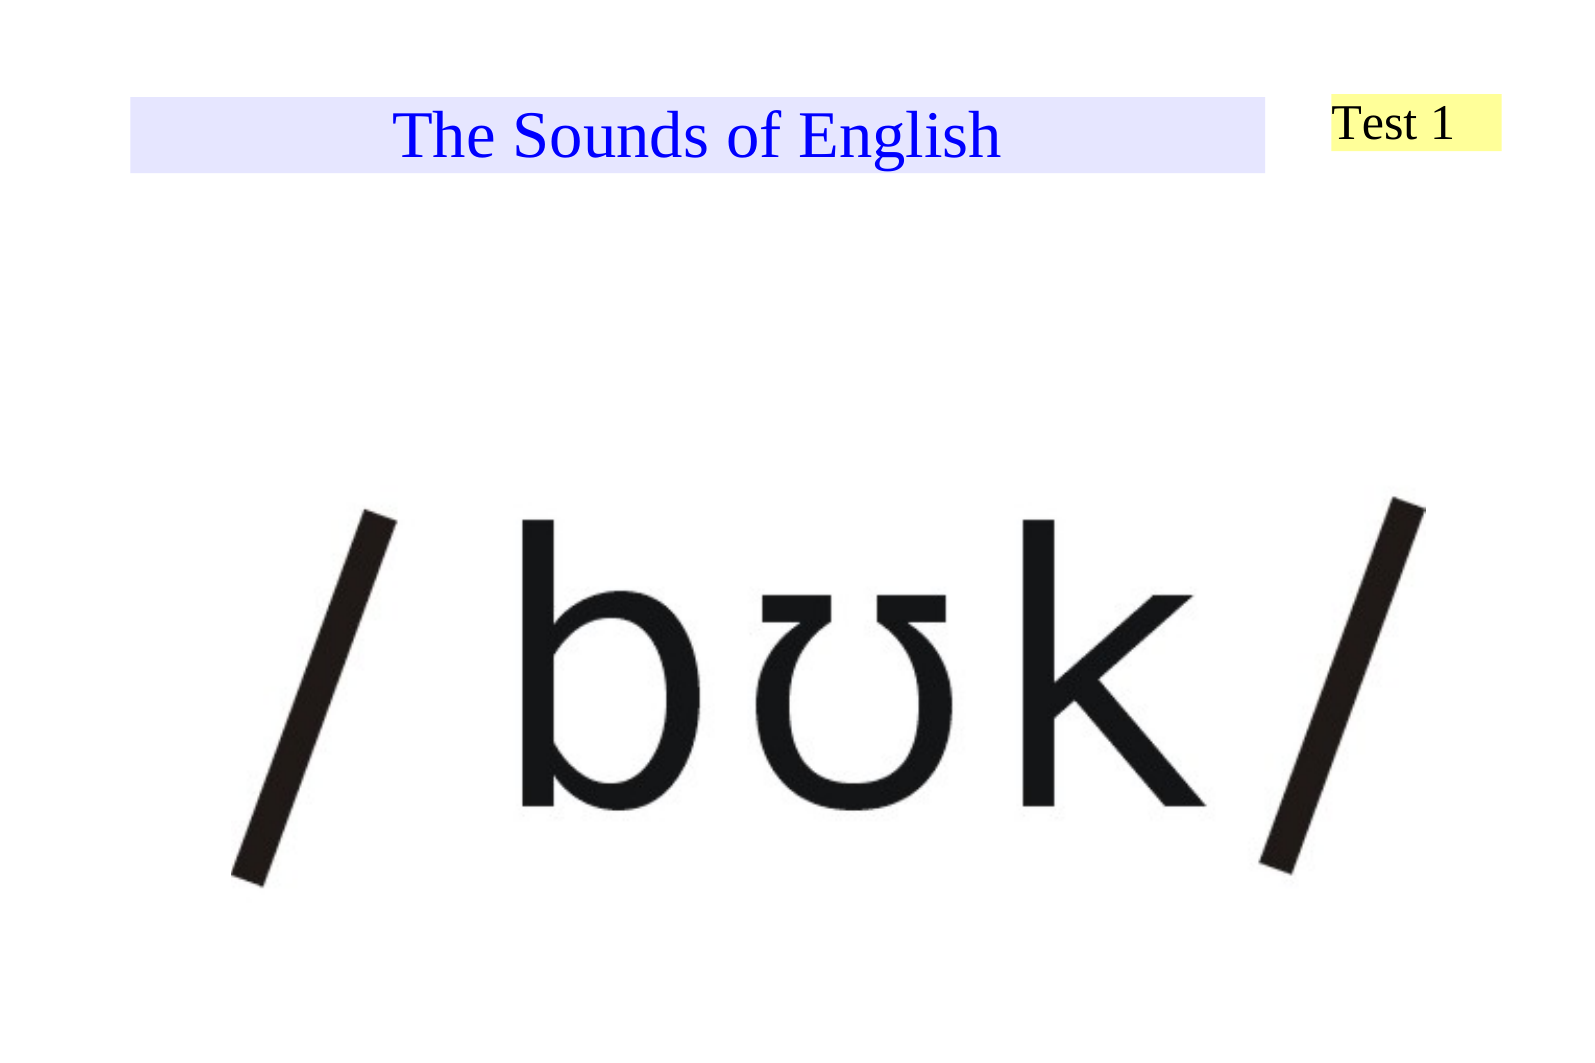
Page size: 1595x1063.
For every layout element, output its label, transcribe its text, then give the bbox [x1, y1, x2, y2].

text_box Test 1 [1331, 94, 1502, 152]
text_box The Sounds of English [130, 97, 1266, 174]
picture [231, 420, 1426, 903]
